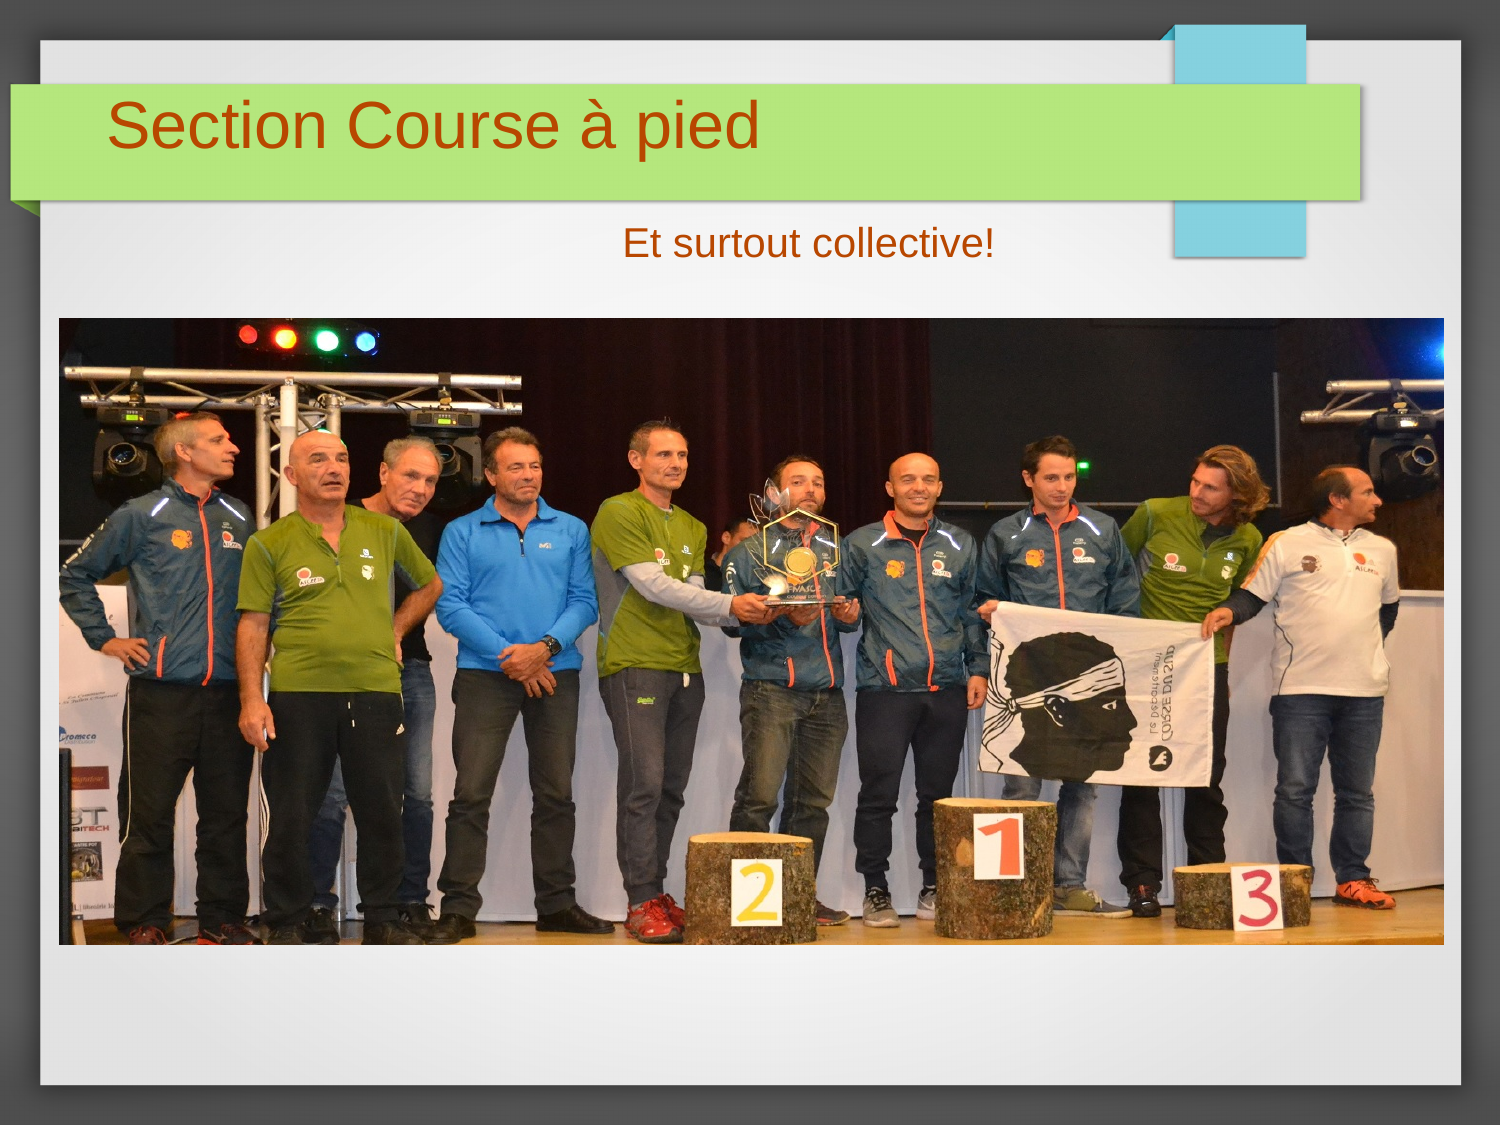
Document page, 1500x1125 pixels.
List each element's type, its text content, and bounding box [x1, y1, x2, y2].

title Section Course à pied [0, 74, 1158, 250]
text_box Et surtout collective! [555, 212, 1063, 272]
picture [0, 0, 1500, 1125]
